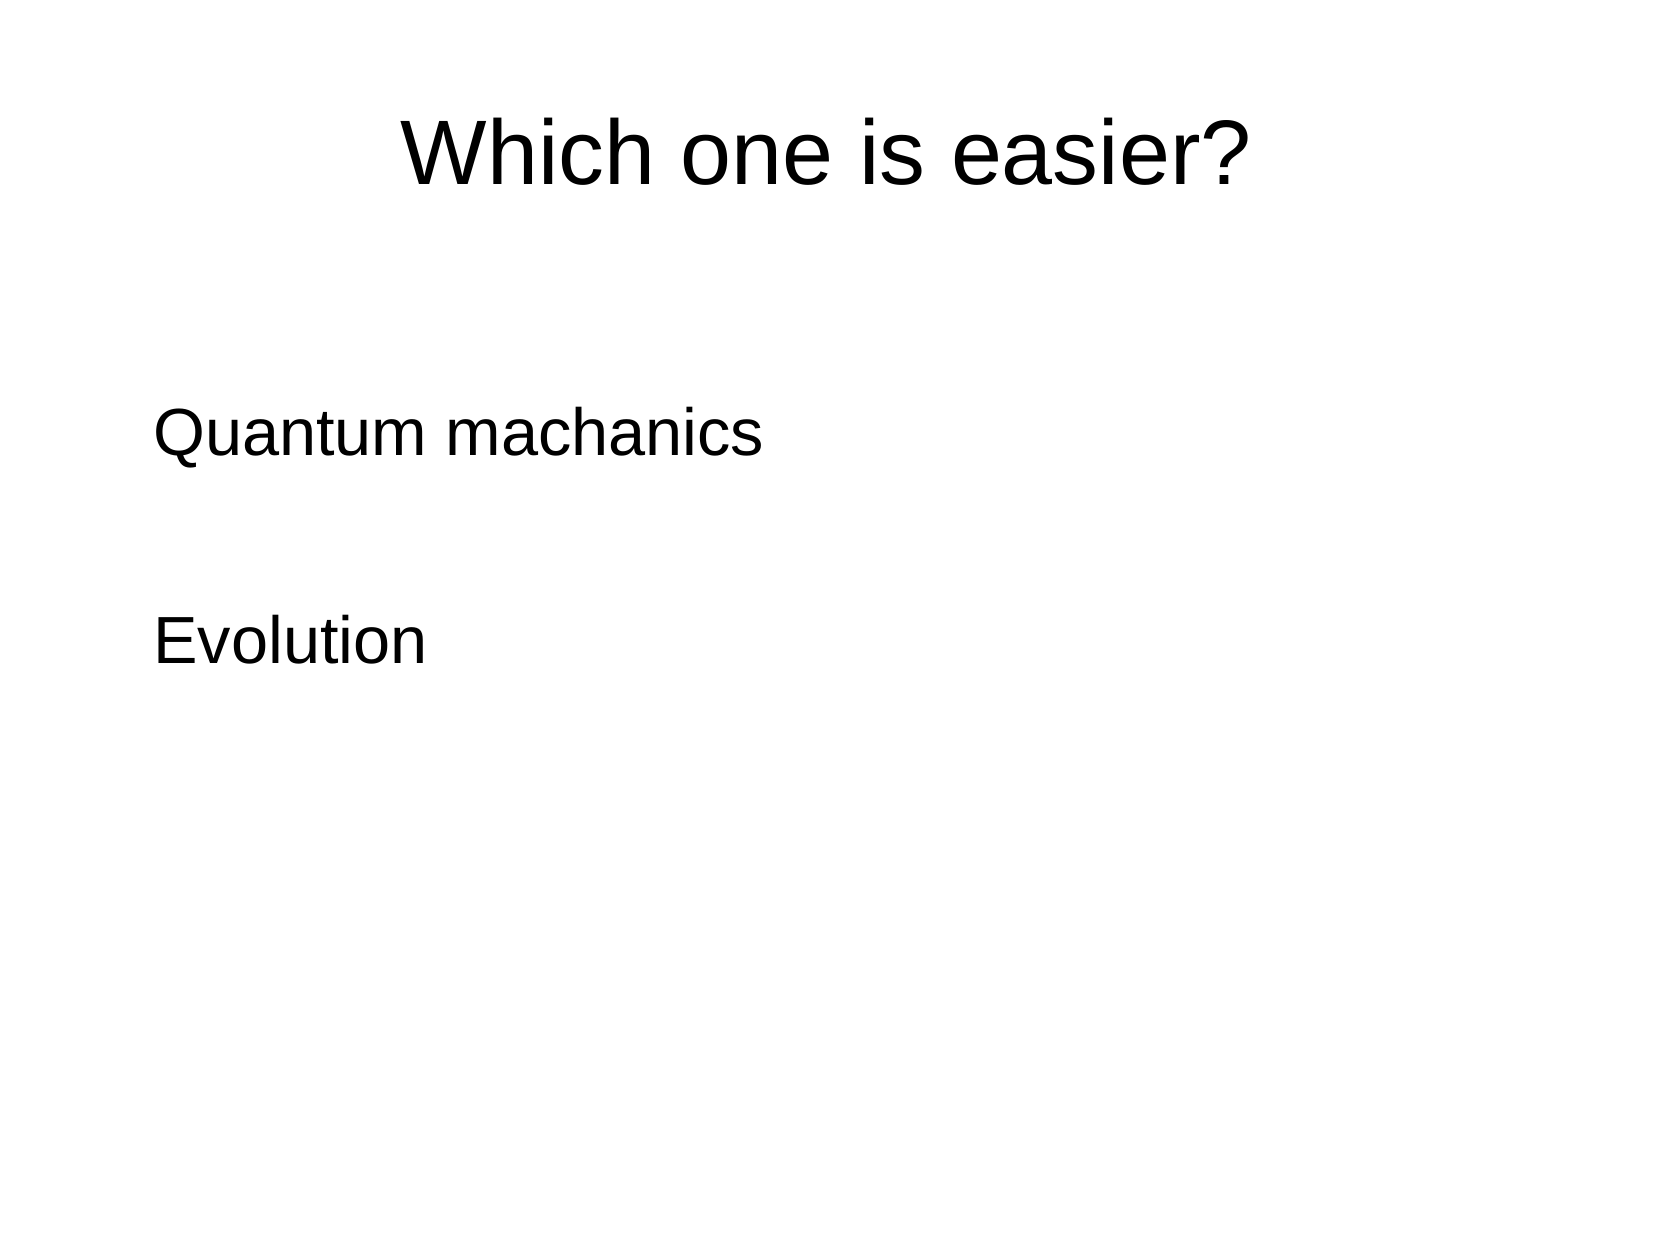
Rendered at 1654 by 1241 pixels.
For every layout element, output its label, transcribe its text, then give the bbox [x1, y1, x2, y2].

title Which one is easier? [82, 49, 1571, 257]
list Quantum machanics Evolution [82, 290, 1571, 1010]
